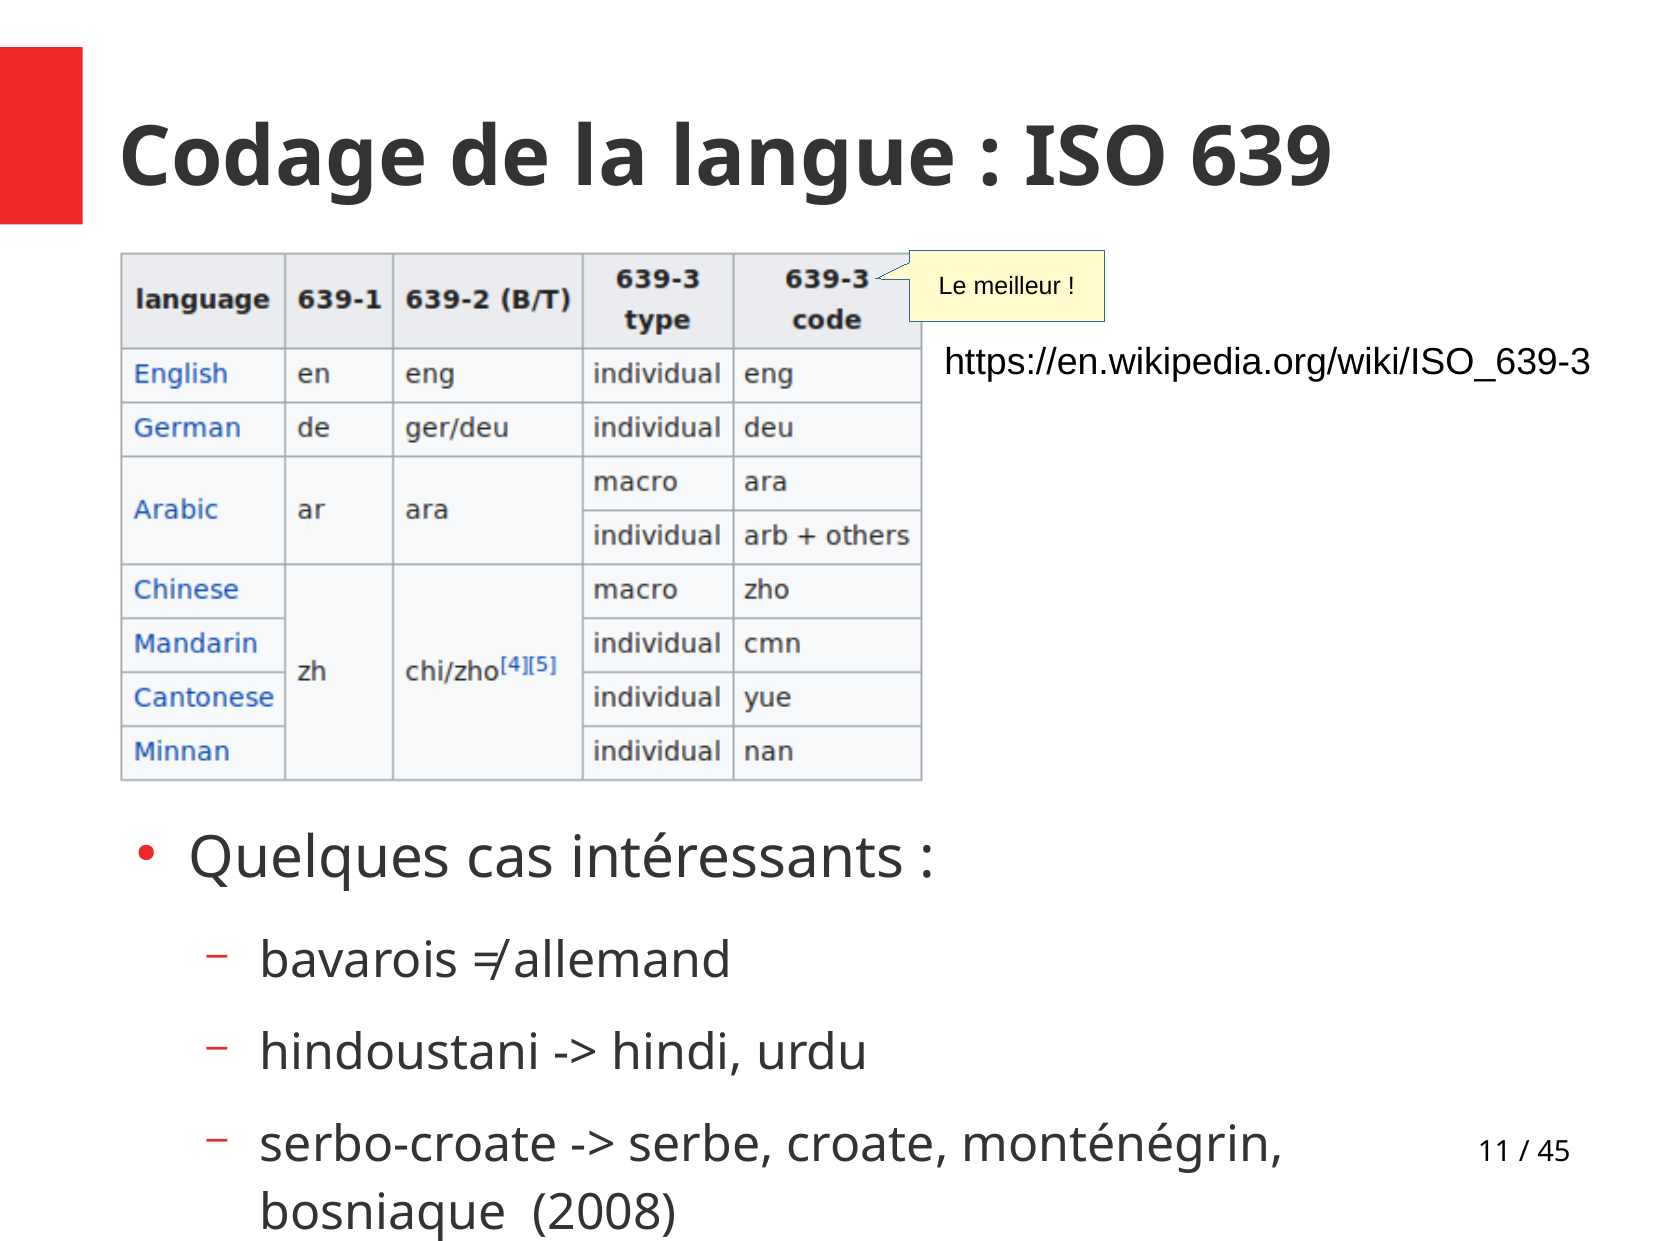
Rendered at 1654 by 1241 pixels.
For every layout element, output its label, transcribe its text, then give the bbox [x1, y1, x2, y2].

title Codage de la langue : ISO 639 [118, 49, 1571, 257]
text_box https://en.wikipedia.org/wiki/ISO_639-3 [929, 332, 1607, 390]
text_box Le meilleur ! [875, 250, 1105, 322]
picture [106, 242, 934, 800]
list Quelques cas intéressants : bavarois ≠ allemand hindoustani -> hindi, urdu serbo-croate -> serbe, croate, monténégrin, bosniaque (2008) [118, 814, 1536, 1039]
